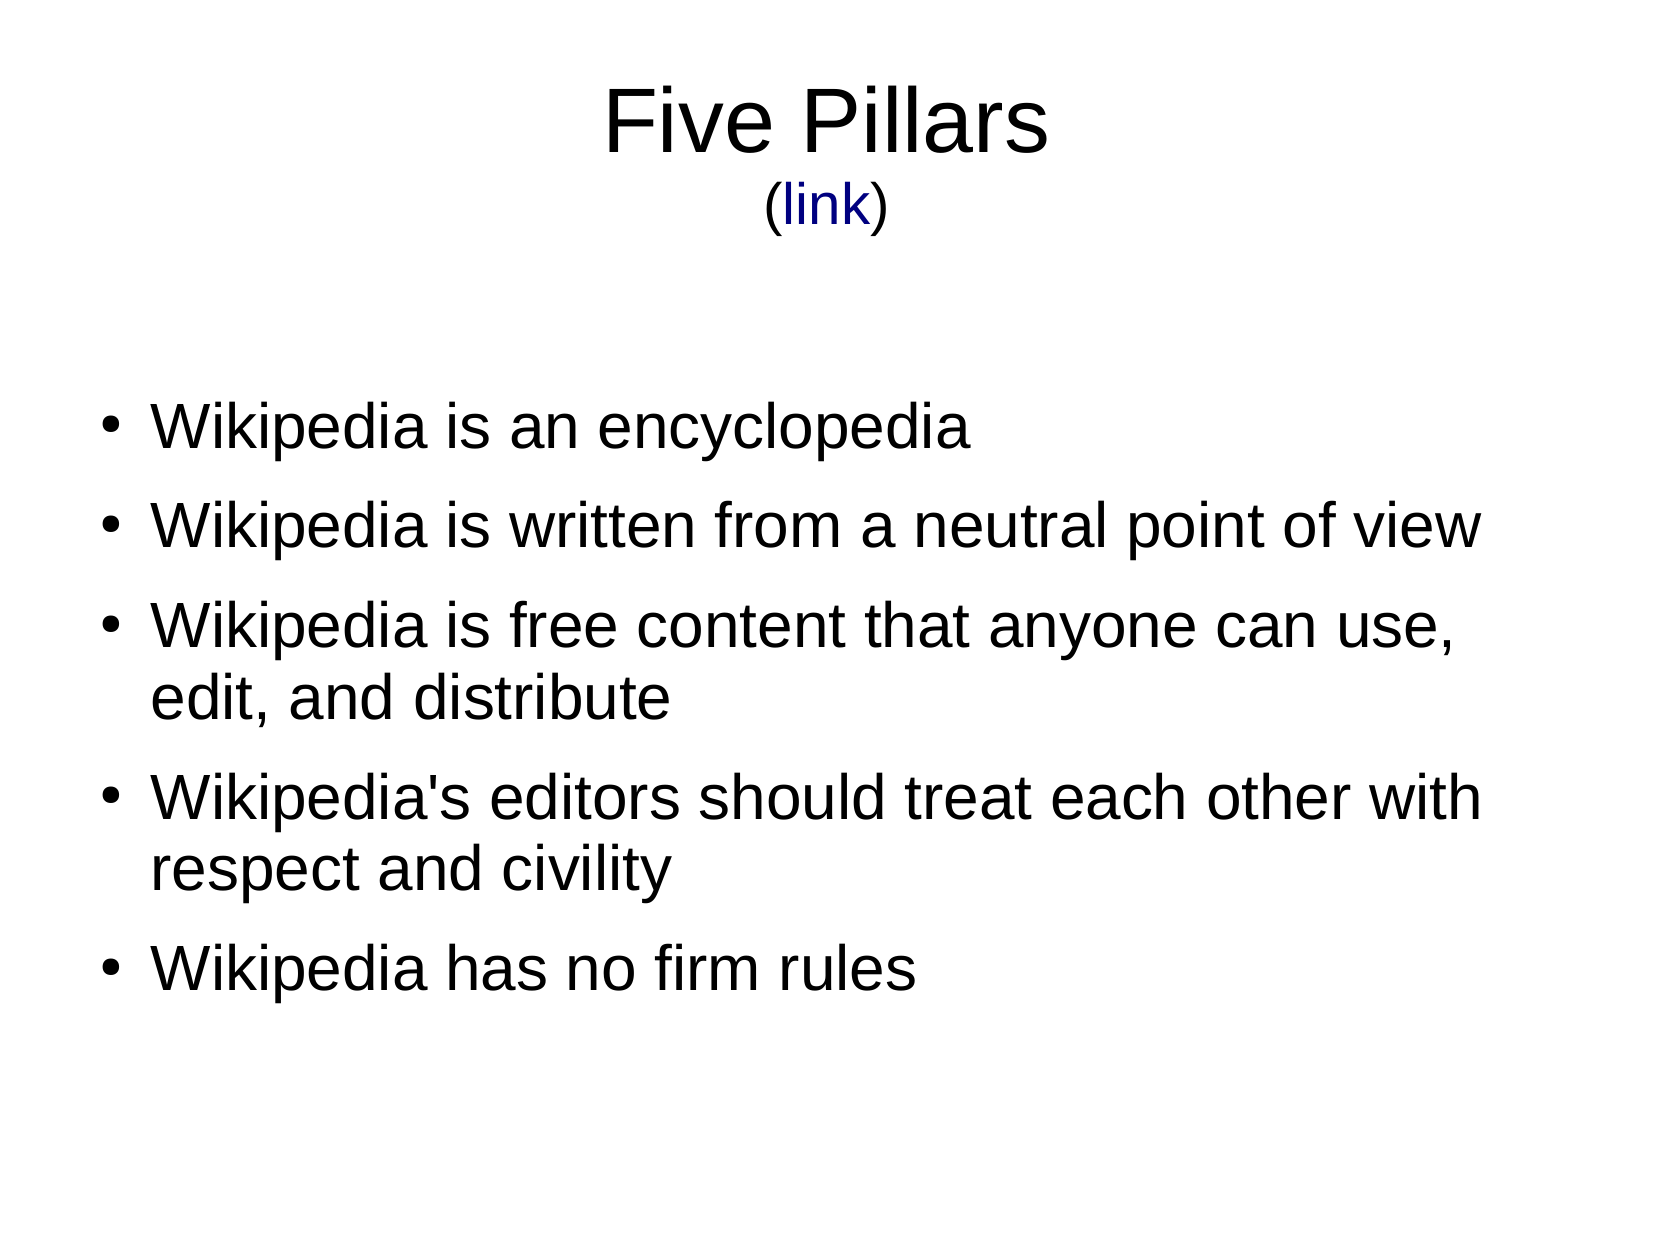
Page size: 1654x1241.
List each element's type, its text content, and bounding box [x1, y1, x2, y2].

title Five Pillars (link) [82, 49, 1571, 257]
list Wikipedia is an encyclopedia Wikipedia is written from a neutral point of view Wikipedia is free content that anyone can use, edit, and distribute Wikipedia's editors should treat each other with respect and civility Wikipedia has no firm rules [82, 290, 1571, 1010]
